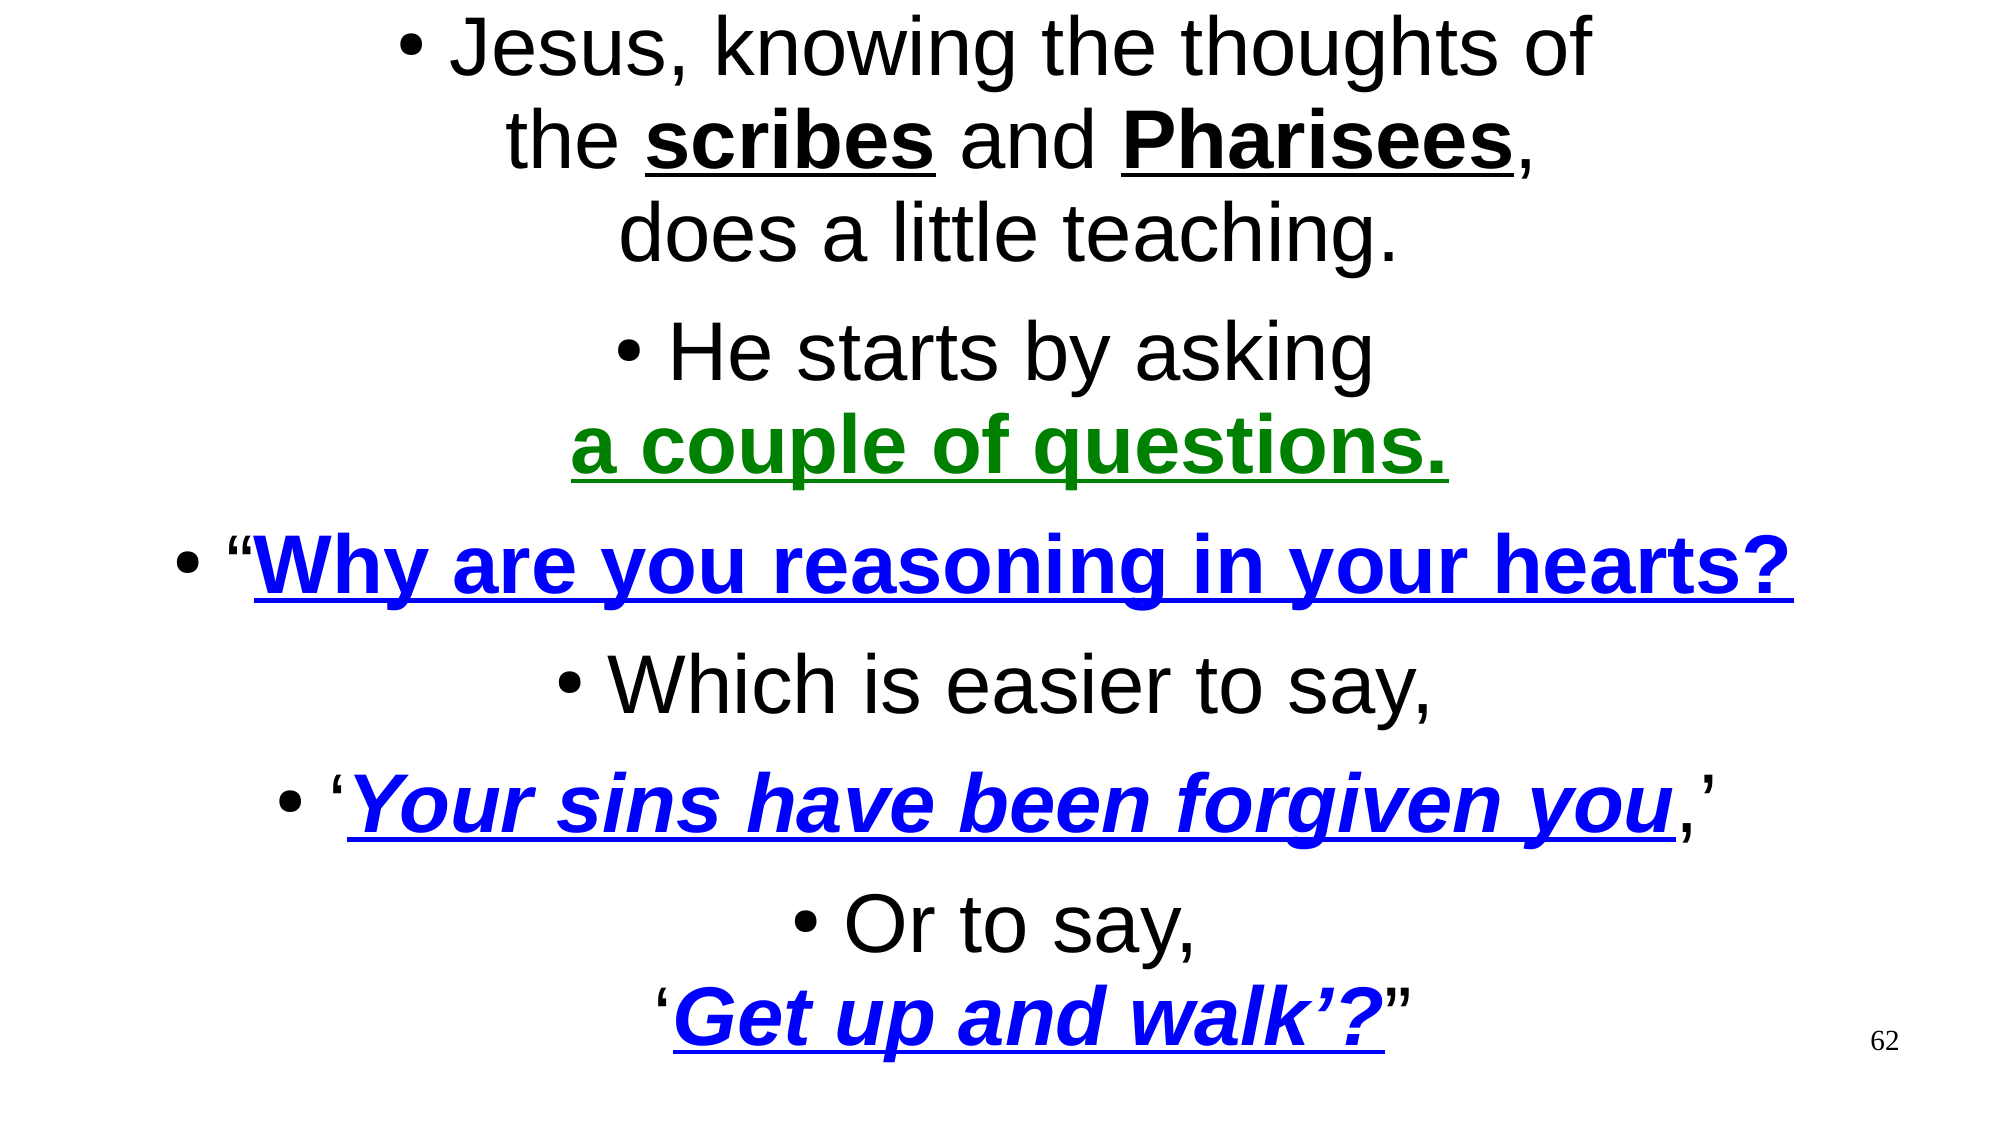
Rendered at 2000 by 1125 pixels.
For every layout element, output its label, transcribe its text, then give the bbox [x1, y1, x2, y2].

list Jesus, knowing the thoughts of the scribes and Pharisees, does a little teaching. He starts by asking a couple of questions. “Why are you reasoning in your hearts? Which is easier to say, ‘Your sins have been forgiven you,’ Or to say, ‘Get up and walk’?” [0, 0, 1996, 1123]
